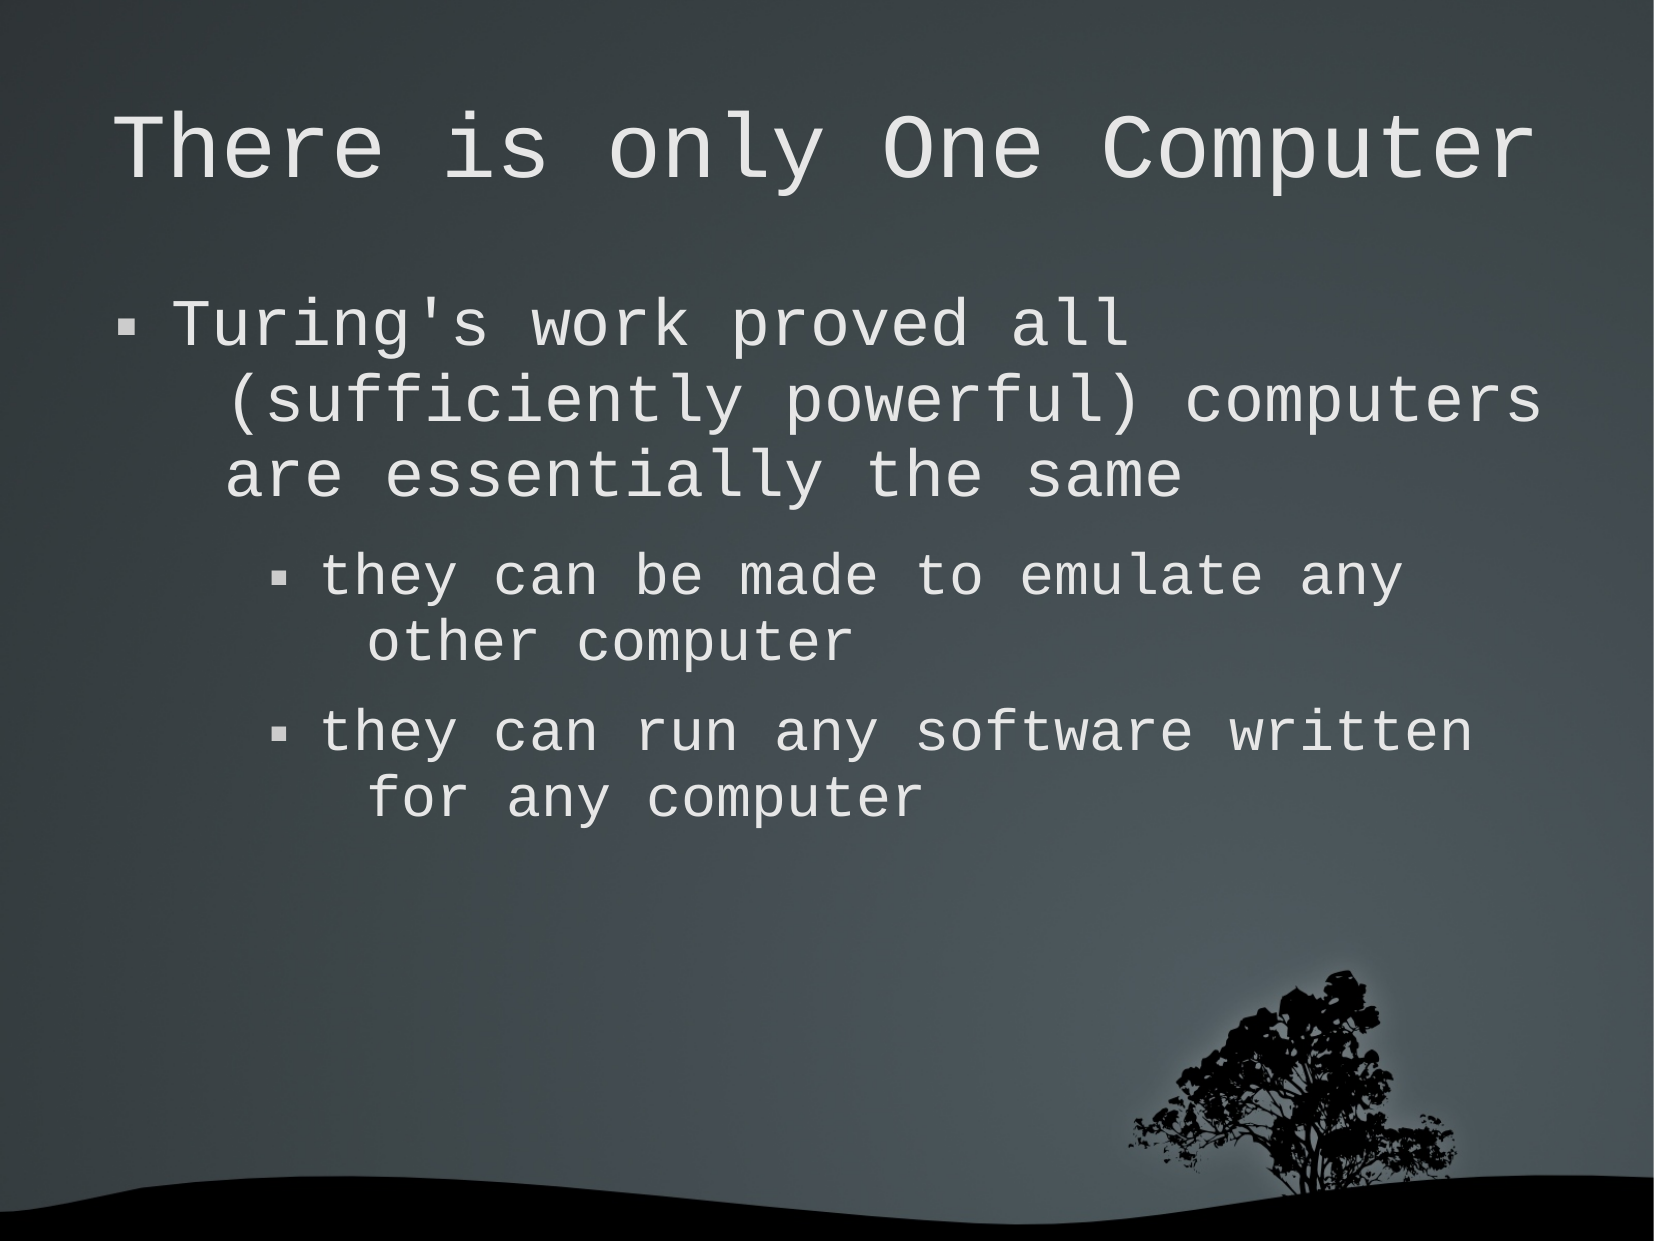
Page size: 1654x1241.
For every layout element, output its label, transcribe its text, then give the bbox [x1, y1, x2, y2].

picture [0, 0, 1654, 1241]
list Turing's work proved all (sufficiently powerful) computers are essentially the same they can be made to emulate any other computer they can run any software written for any computer [82, 290, 1571, 1094]
title There is only One Computer [82, 56, 1571, 250]
